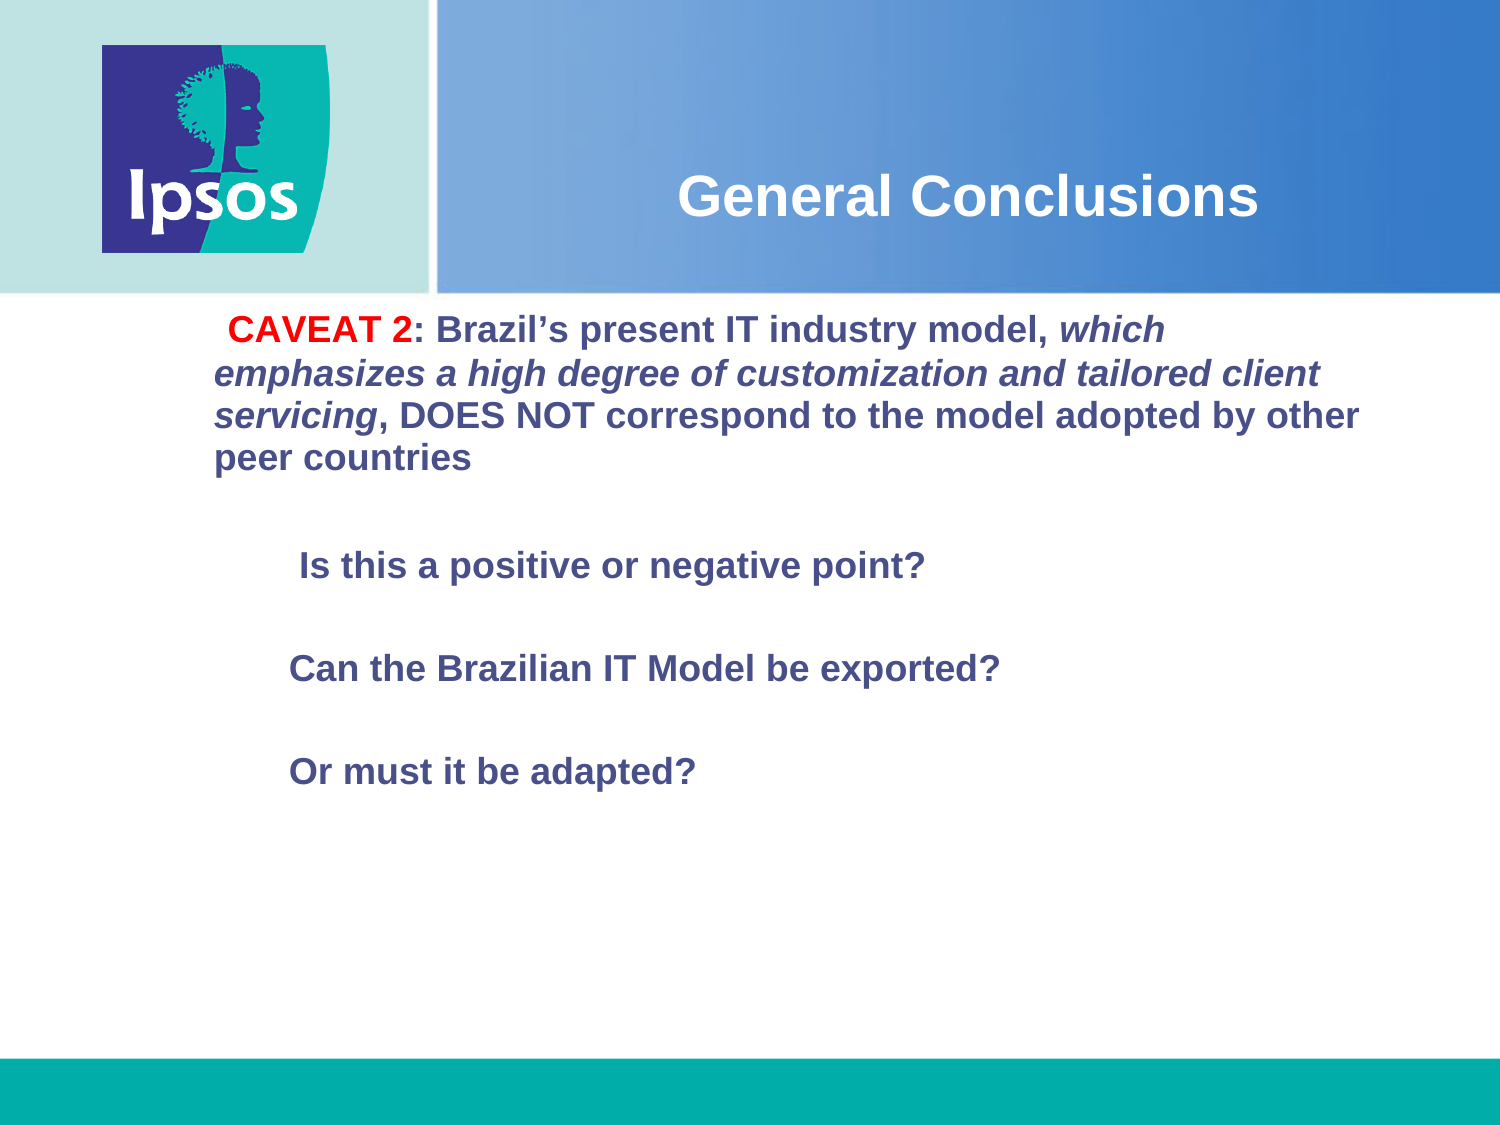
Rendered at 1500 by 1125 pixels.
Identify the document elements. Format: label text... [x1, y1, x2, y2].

subtitle General Conclusions [462, 151, 1475, 237]
picture [0, 0, 1500, 300]
text_box CAVEAT 2: Brazil’s present IT industry model, which emphasizes a high degree of customization and tailored client servicing, DOES NOT correspond to the model adopted by other peer countries Is this a positive or negative point? Can the Brazilian IT Model be exported? Or must it be adapted? [123, 233, 1399, 977]
